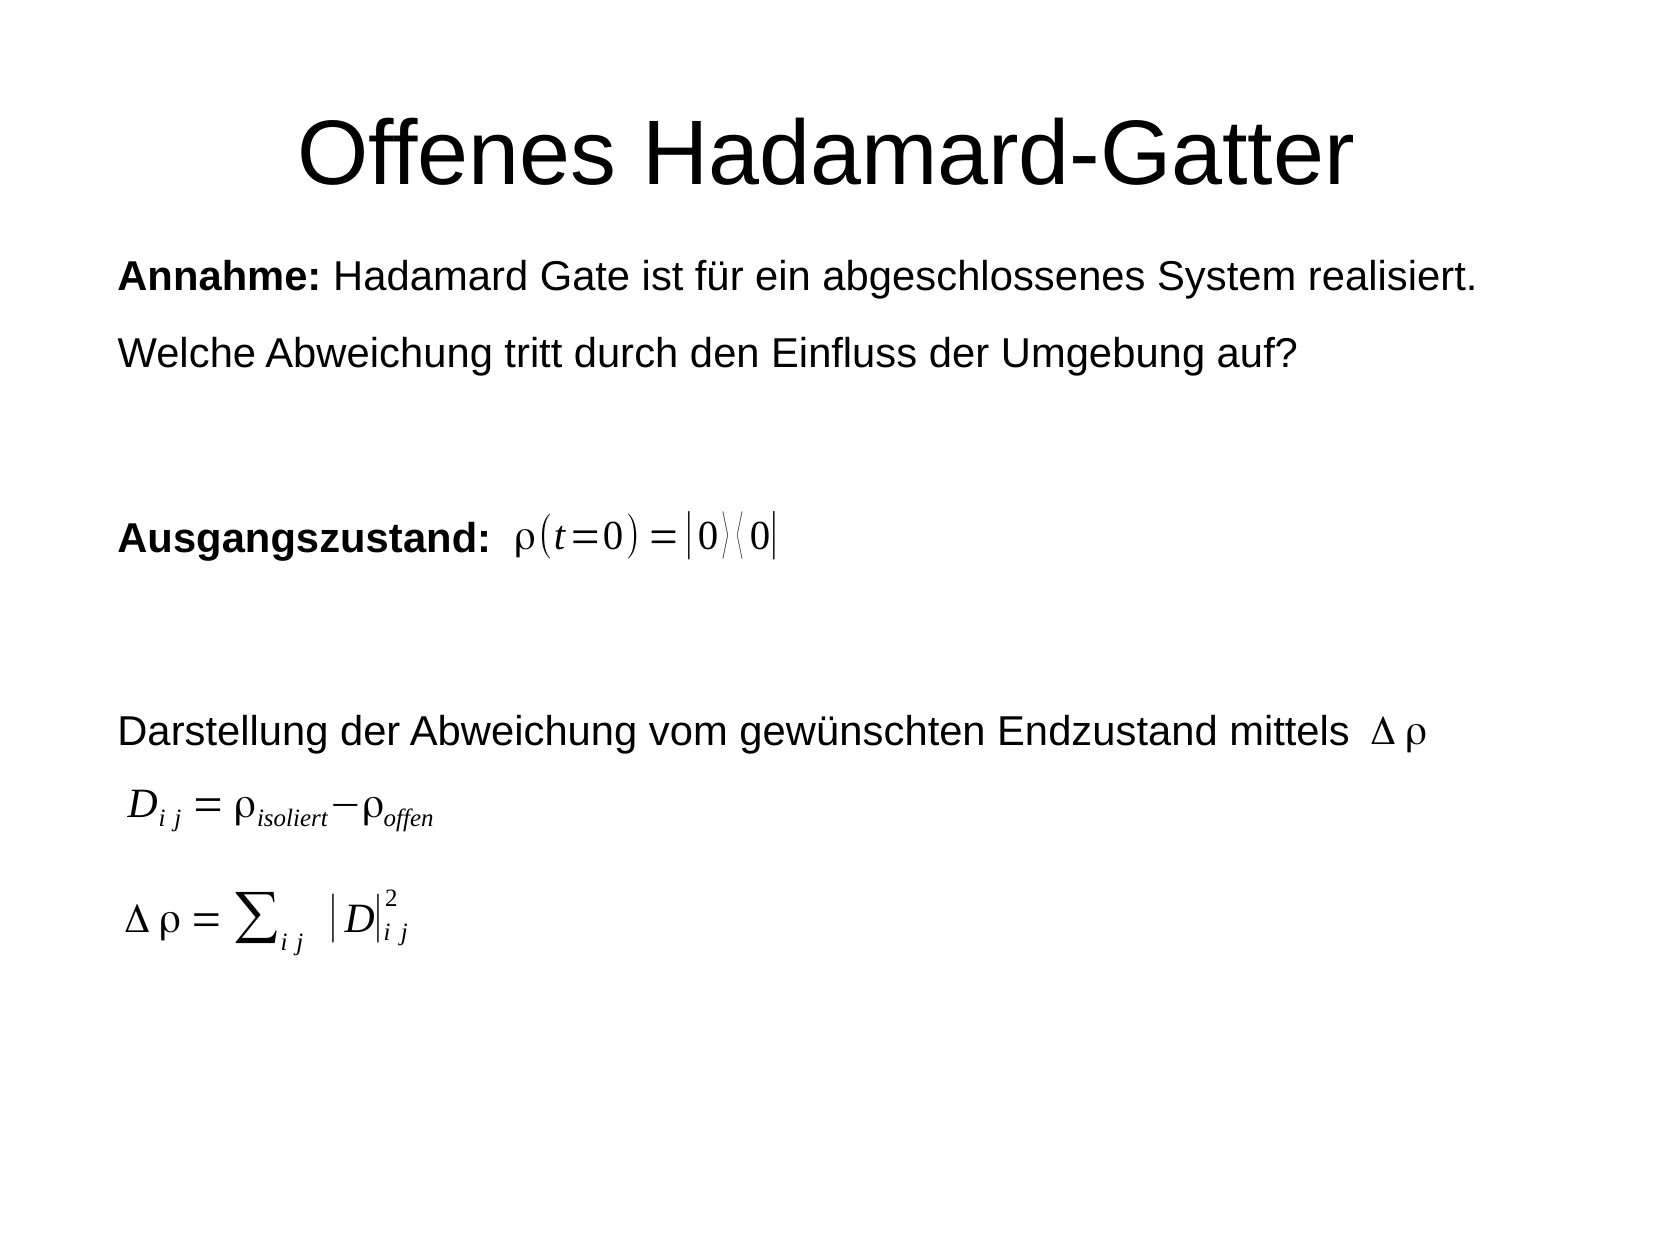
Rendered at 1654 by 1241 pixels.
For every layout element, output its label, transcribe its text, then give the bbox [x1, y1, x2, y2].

text_box Darstellung der Abweichung vom gewünschten Endzustand mittels [102, 700, 1366, 762]
chart [118, 780, 441, 957]
chart [507, 509, 785, 562]
text_box Ausgangszustand: [102, 507, 507, 571]
text_box Welche Abweichung tritt durch den Einfluss der Umgebung auf? [102, 322, 1366, 384]
chart [1364, 714, 1434, 755]
text_box Annahme: Hadamard Gate ist für ein abgeschlossenes System realisiert. [102, 245, 1493, 309]
title Offenes Hadamard-Gatter [82, 49, 1571, 257]
